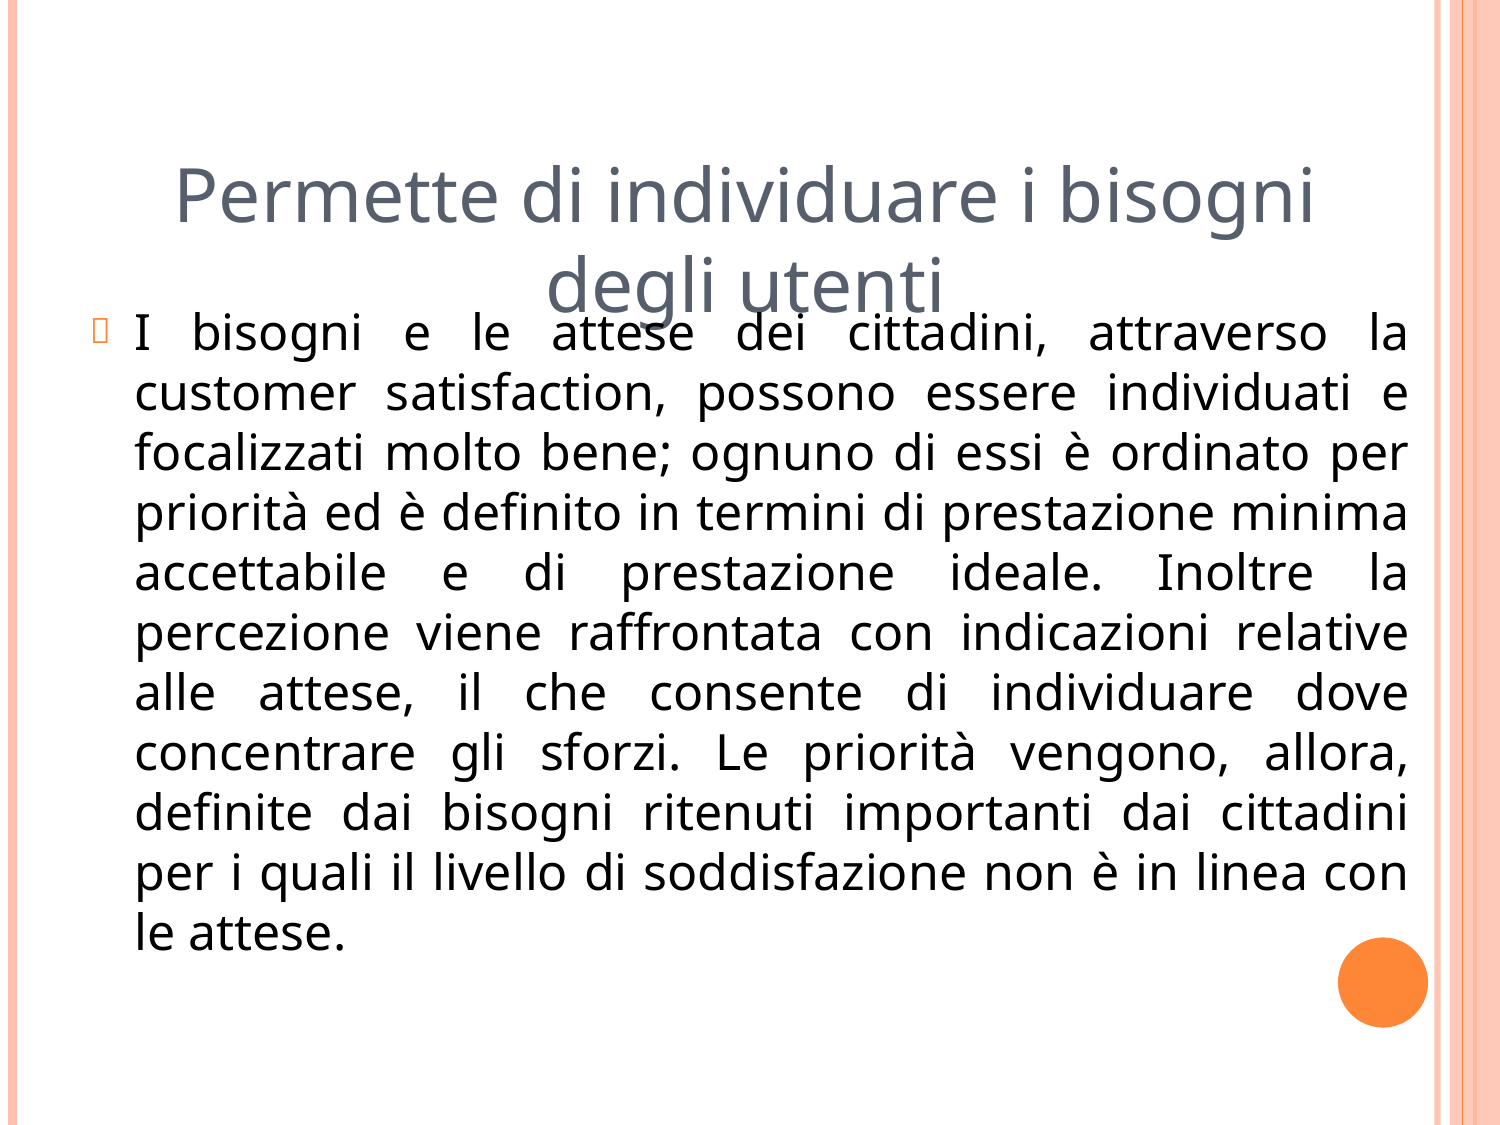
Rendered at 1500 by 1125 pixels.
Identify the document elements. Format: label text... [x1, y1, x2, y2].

title Permette di individuare i bisogni degli utenti [70, 140, 1421, 235]
list I bisogni e le attese dei cittadini, attraverso la customer satisfaction, possono essere individuati e focalizzati molto bene; ognuno di essi è ordinato per priorità ed è definito in termini di prestazione minima accettabile e di prestazione ideale. Inoltre la percezione viene raffrontata con indicazioni relative alle attese, il che consente di individuare dove concentrare gli sforzi. Le priorità vengono, allora, definite dai bisogni ritenuti importanti dai cittadini per i quali il livello di soddisfazione non è in linea con le attese. [75, 292, 1425, 1038]
